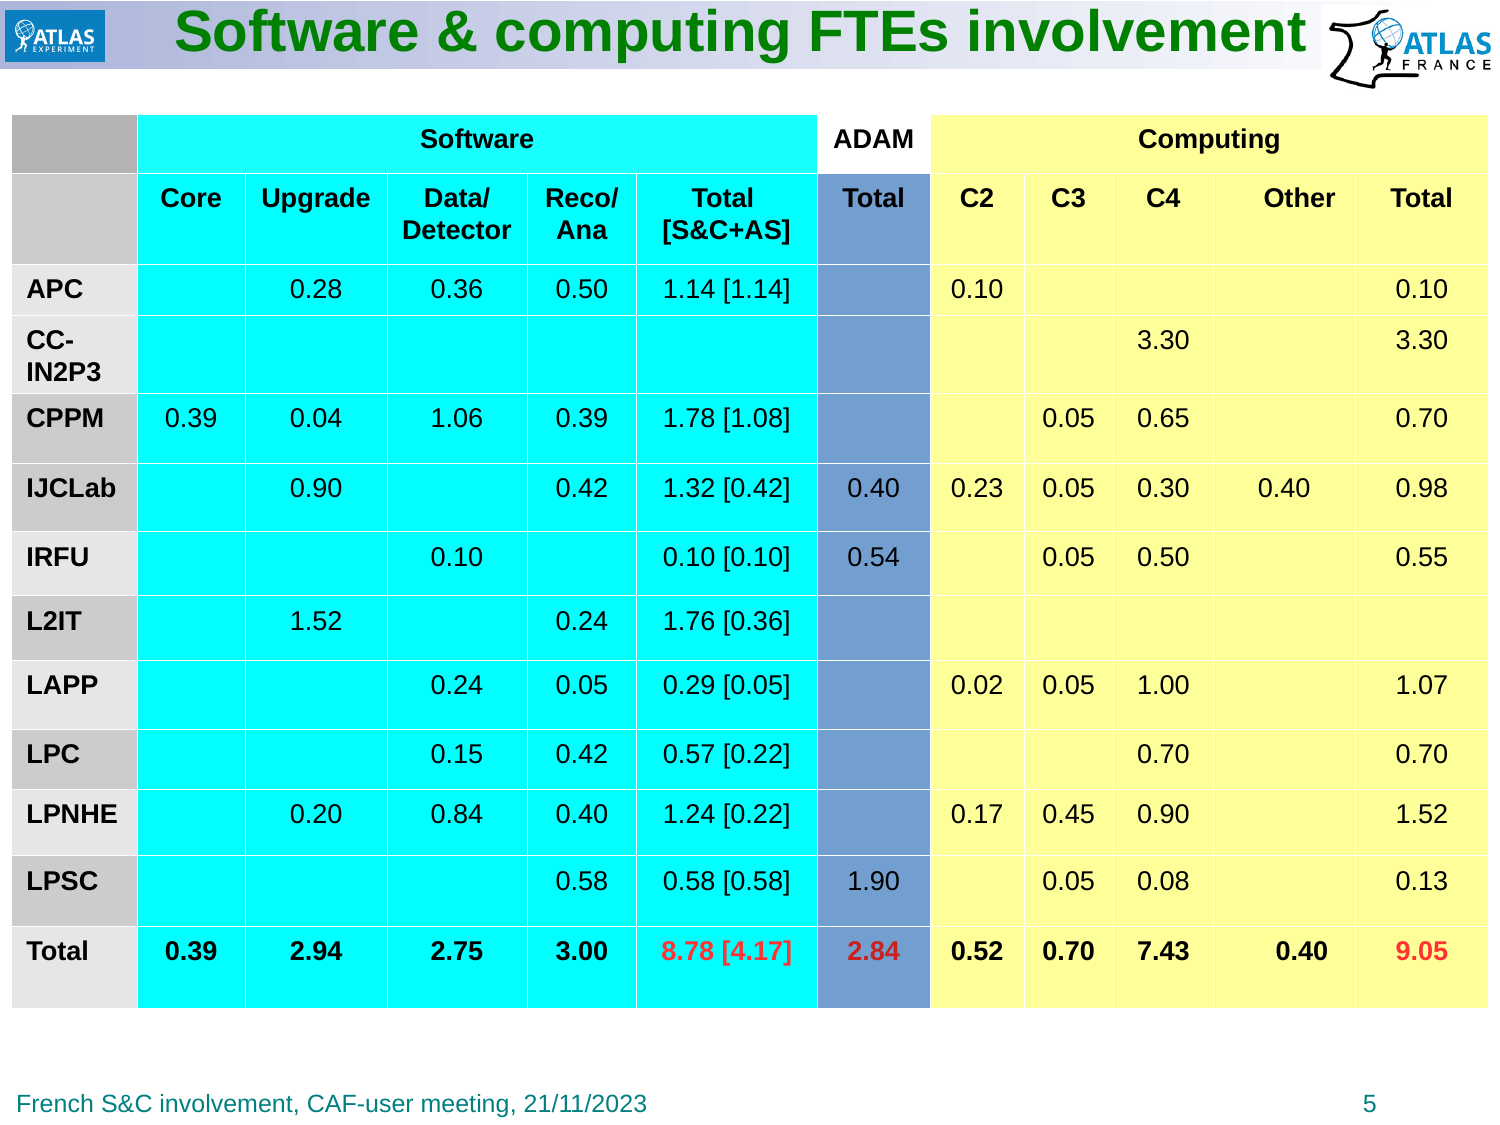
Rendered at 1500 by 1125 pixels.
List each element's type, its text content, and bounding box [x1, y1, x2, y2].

table_cell [931, 316, 1024, 393]
table_cell Other [1214, 174, 1355, 264]
table_cell 0.05 [1025, 856, 1113, 926]
table_cell [637, 316, 817, 393]
table_cell 0.65 [1114, 394, 1213, 463]
table_cell Core [138, 174, 245, 264]
table_cell [818, 596, 930, 660]
table_cell APC [12, 265, 137, 315]
table_cell LPC [12, 730, 137, 789]
table_cell [1214, 596, 1355, 660]
table_cell [246, 532, 387, 595]
table_cell 0.84 [388, 790, 527, 855]
table_cell 0.10 [931, 265, 1024, 315]
table_cell 0.40 [528, 790, 636, 855]
table_cell 0.05 [1025, 464, 1113, 531]
table_cell 0.50 [1114, 532, 1213, 595]
table_cell 0.40 [1214, 464, 1355, 531]
table_cell 1.90 [818, 856, 930, 926]
table_cell [1356, 596, 1488, 660]
table_cell 1.78 [1.08] [637, 394, 817, 463]
table_cell [1214, 661, 1355, 729]
table_cell 0.55 [1356, 532, 1488, 595]
table_cell 1.24 [0.22] [637, 790, 817, 855]
table_cell 3.30 [1356, 316, 1488, 393]
table_cell 0.15 [388, 730, 527, 789]
table_cell IRFU [12, 532, 137, 595]
table_cell [1025, 316, 1113, 393]
table_cell [1114, 265, 1213, 315]
text_box Software & computing FTEs involvement [7, 0, 1500, 116]
table_cell 0.70 [1356, 730, 1488, 789]
table_cell 9.05 [1356, 927, 1488, 1008]
table_cell 0.04 [246, 394, 387, 463]
table_cell [1214, 856, 1355, 926]
table_cell [246, 856, 387, 926]
table_cell [1214, 265, 1355, 315]
table_cell 1.14 [1.14] [637, 265, 817, 315]
table_cell L2IT [12, 596, 137, 660]
table_cell 0.23 [931, 464, 1024, 531]
table_cell [931, 532, 1024, 595]
table_header Software [138, 115, 817, 173]
table_cell 7.43 [1114, 927, 1213, 1008]
table_cell 0.40 [818, 464, 930, 531]
table_cell 0.70 [1356, 394, 1488, 463]
table_cell [1214, 532, 1355, 595]
table_cell 3.00 [528, 927, 636, 1008]
table_cell 3.30 [1114, 316, 1213, 393]
table_cell Total [818, 174, 930, 264]
table_cell 0.42 [528, 730, 636, 789]
table_cell 0.98 [1356, 464, 1488, 531]
table_cell [528, 316, 636, 393]
table_cell [246, 661, 387, 729]
table_cell 0.54 [818, 532, 930, 595]
table_cell Data/Detector [388, 174, 527, 264]
table_cell [818, 265, 930, 315]
table_cell [1025, 265, 1113, 315]
table_cell 0.08 [1114, 856, 1213, 926]
table_cell 0.52 [931, 927, 1024, 1008]
table_cell [246, 730, 387, 789]
table_cell 1.52 [1356, 790, 1488, 855]
table_cell [818, 730, 930, 789]
table_cell LAPP [12, 661, 137, 729]
table_cell [1025, 596, 1113, 660]
table_cell [931, 856, 1024, 926]
table_cell [388, 464, 527, 531]
table_cell [1214, 730, 1355, 789]
table_cell 0.39 [138, 394, 245, 463]
table_cell 1.06 [388, 394, 527, 463]
table_cell 0.58 [0.58] [637, 856, 817, 926]
table_cell [1214, 316, 1355, 393]
table_cell 0.02 [931, 661, 1024, 729]
table_cell 0.29 [0.05] [637, 661, 817, 729]
table_cell [138, 856, 245, 926]
table_cell 0.05 [1025, 532, 1113, 595]
table_cell 0.90 [246, 464, 387, 531]
table_cell [138, 790, 245, 855]
table_cell [818, 661, 930, 729]
table_cell 0.45 [1025, 790, 1113, 855]
table_cell [138, 265, 245, 315]
table_cell 0.10 [388, 532, 527, 595]
table_cell [12, 174, 137, 264]
table_header ADAM [818, 114, 930, 173]
table_cell 0.39 [138, 927, 245, 1008]
table_cell [388, 856, 527, 926]
table_cell CPPM [12, 394, 137, 463]
table_cell 1.07 [1356, 661, 1488, 729]
table_cell [138, 464, 245, 531]
table_cell C4 [1114, 174, 1213, 264]
table_cell 1.00 [1114, 661, 1213, 729]
table_cell Total [1356, 174, 1488, 264]
table_cell 0.40 [1214, 927, 1355, 1008]
table_cell [246, 316, 387, 393]
table_cell 0.20 [246, 790, 387, 855]
table_cell [138, 730, 245, 789]
table_cell 0.70 [1025, 927, 1113, 1008]
table_header [12, 115, 137, 173]
table_cell 0.30 [1114, 464, 1213, 531]
table_cell 0.57 [0.22] [637, 730, 817, 789]
table_cell 0.05 [1025, 661, 1113, 729]
table_cell 0.05 [528, 661, 636, 729]
table_cell [138, 316, 245, 393]
table_cell 0.42 [528, 464, 636, 531]
table_cell 0.10 [0.10] [637, 532, 817, 595]
table_cell [931, 394, 1024, 463]
table_cell [388, 316, 527, 393]
table_cell [1214, 394, 1355, 463]
table_cell Upgrade [246, 174, 387, 264]
table_cell 0.58 [528, 856, 636, 926]
table_cell LPNHE [12, 790, 137, 855]
table_cell [931, 730, 1024, 789]
table_cell [138, 532, 245, 595]
table_cell [138, 661, 245, 729]
table_cell 0.36 [388, 265, 527, 315]
table_cell 0.05 [1025, 394, 1113, 463]
table_cell LPSC [12, 856, 137, 926]
table_header Computing [931, 115, 1488, 173]
table_cell 0.50 [528, 265, 636, 315]
table_cell 0.28 [246, 265, 387, 315]
table_cell 2.75 [388, 927, 527, 1008]
table_cell [1025, 730, 1113, 789]
table_cell [931, 596, 1024, 660]
table_cell [818, 394, 930, 463]
table_cell 1.52 [246, 596, 387, 660]
table_cell Total [S&C+AS] [637, 174, 817, 264]
table_cell Reco/ Ana [528, 174, 636, 264]
table_cell 2.84 [818, 927, 930, 1008]
table_cell CC-IN2P3 [12, 316, 137, 393]
table_cell 0.17 [931, 790, 1024, 855]
table_cell [818, 316, 930, 393]
table_cell [1114, 596, 1213, 660]
table_cell 0.24 [528, 596, 636, 660]
table_cell 0.24 [388, 661, 527, 729]
table_cell 8.78 [4.17] [637, 927, 817, 1008]
table_cell 0.70 [1114, 730, 1213, 789]
table_cell [818, 790, 930, 855]
table_cell [528, 532, 636, 595]
table_cell IJCLab [12, 464, 137, 531]
table_cell 0.13 [1356, 856, 1488, 926]
table_cell [138, 596, 245, 660]
table_cell 0.90 [1114, 790, 1213, 855]
table_cell [388, 596, 527, 660]
table_cell 2.94 [246, 927, 387, 1008]
table_cell [1214, 790, 1355, 855]
table_cell 1.76 [0.36] [637, 596, 817, 660]
table_cell Total [12, 927, 137, 1008]
table_cell 0.10 [1356, 265, 1488, 315]
table_cell C2 [931, 174, 1024, 264]
table_cell 1.32 [0.42] [637, 464, 817, 531]
table_cell C3 [1025, 174, 1113, 264]
table_cell 0.39 [528, 394, 636, 463]
